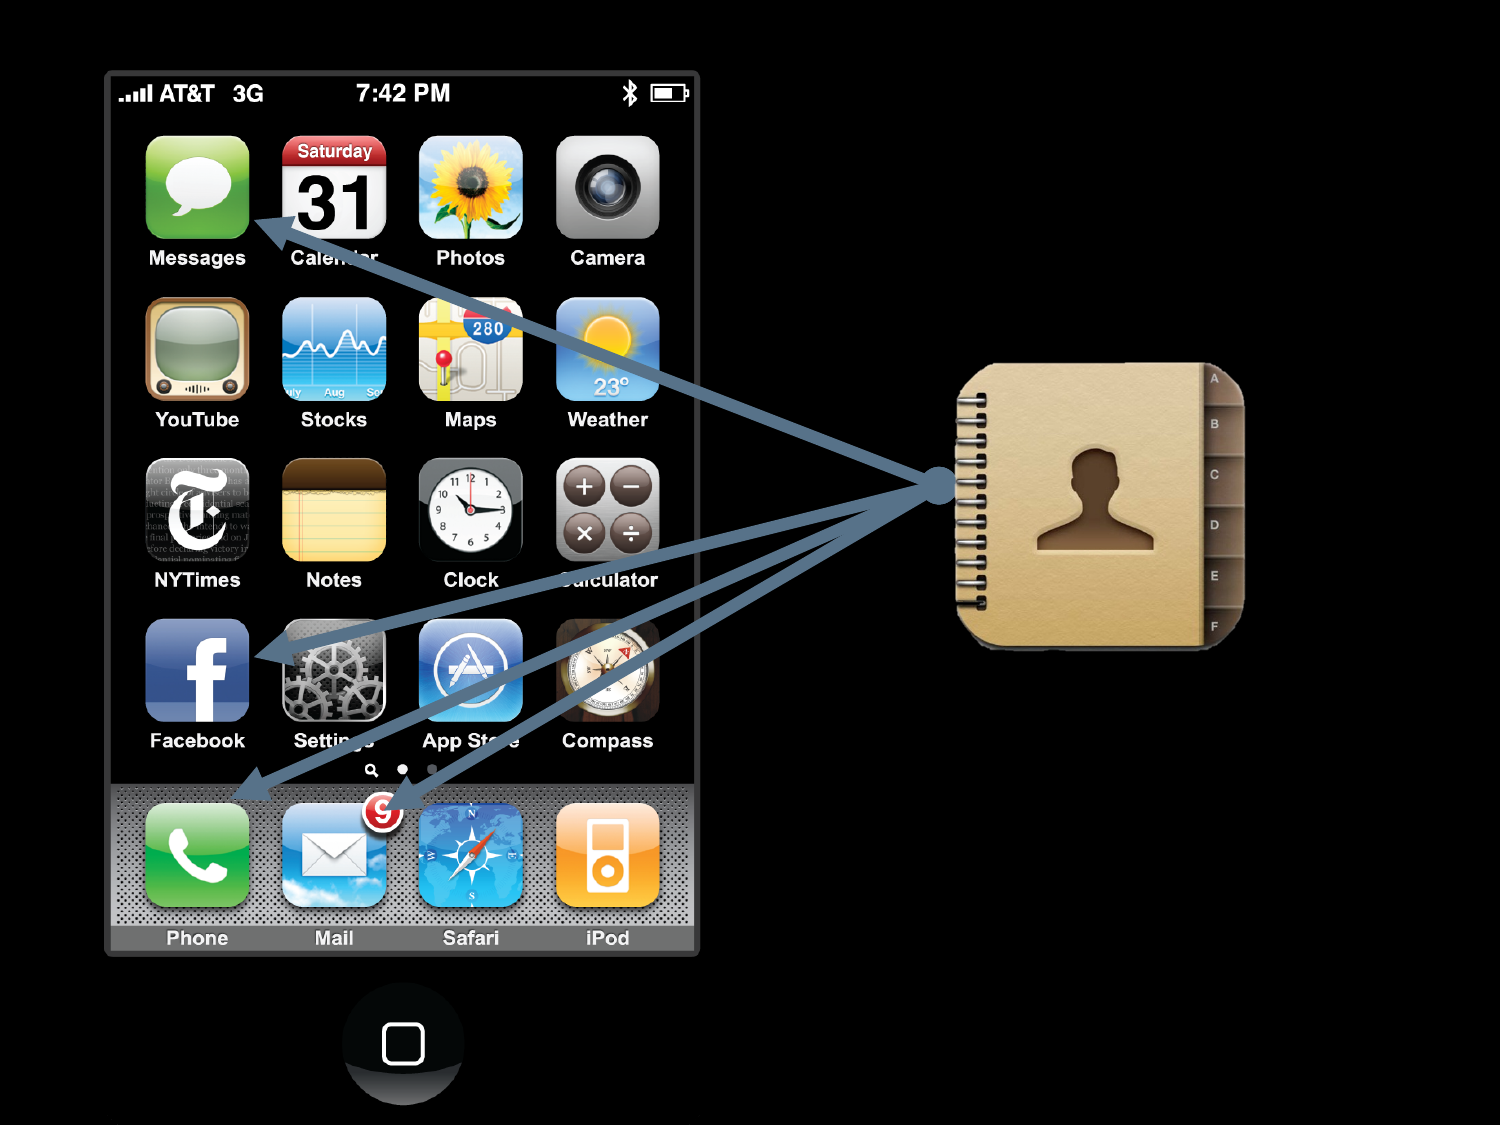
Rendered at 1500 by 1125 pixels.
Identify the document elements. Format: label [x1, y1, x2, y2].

picture [76, 0, 730, 1125]
picture [947, 356, 1252, 664]
